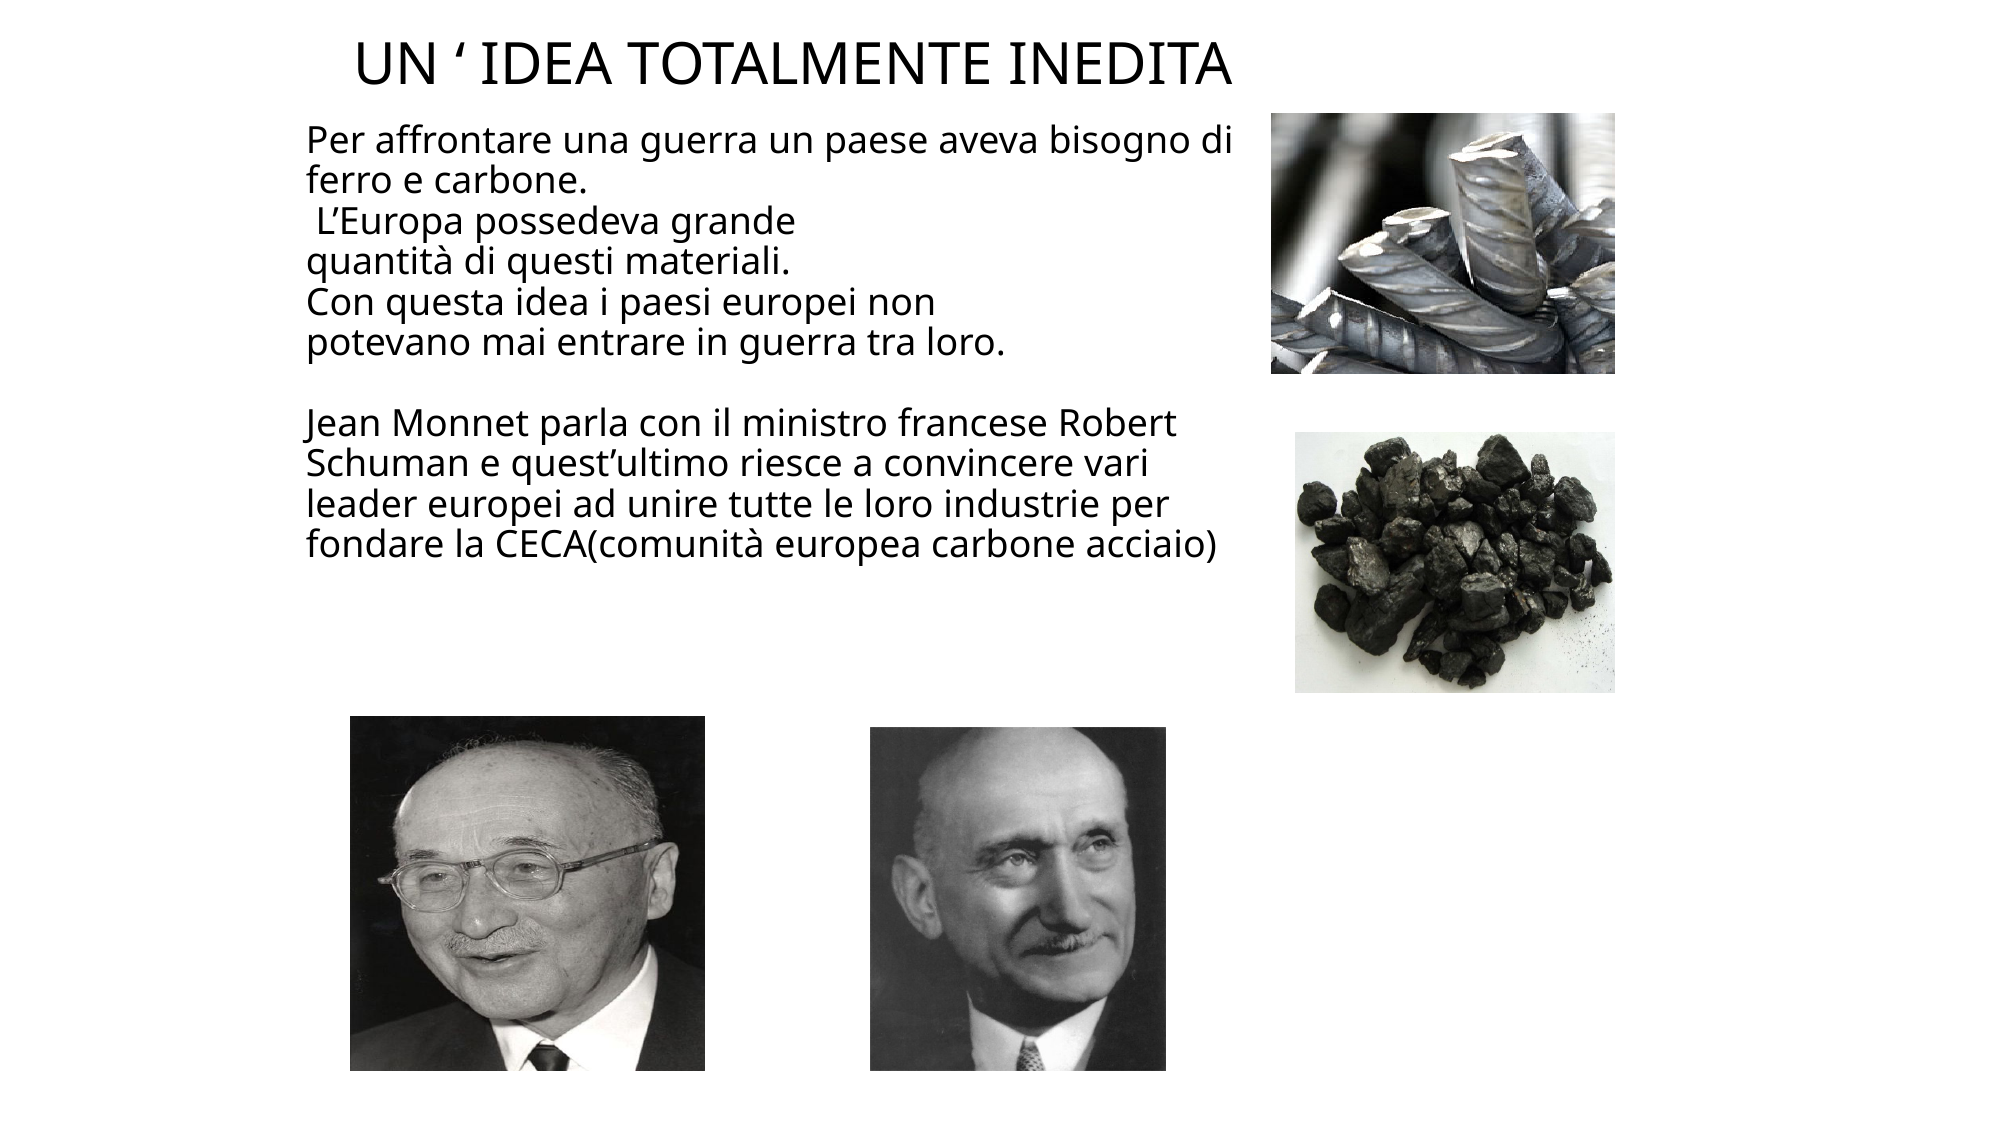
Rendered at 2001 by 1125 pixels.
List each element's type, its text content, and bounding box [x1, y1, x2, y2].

picture [1271, 113, 1615, 374]
picture [870, 727, 1166, 1071]
title UN ‘ IDEA TOTALMENTE INEDITA [338, 19, 1614, 113]
picture [350, 716, 705, 1071]
subtitle Per affrontare una guerra un paese aveva bisogno di ferro e carbone. L’Europa possedeva grande quantità di questi materiali. Con questa idea i paesi europei non potevano mai entrare in guerra tra loro. Jean Monnet parla con il ministro francese Robert Schuman e quest’ultimo riesce a convincere vari leader europei ad unire tutte le loro industrie per fondare la CECA(comunità europea carbone acciaio) [291, 113, 1709, 1094]
picture [1295, 432, 1615, 693]
